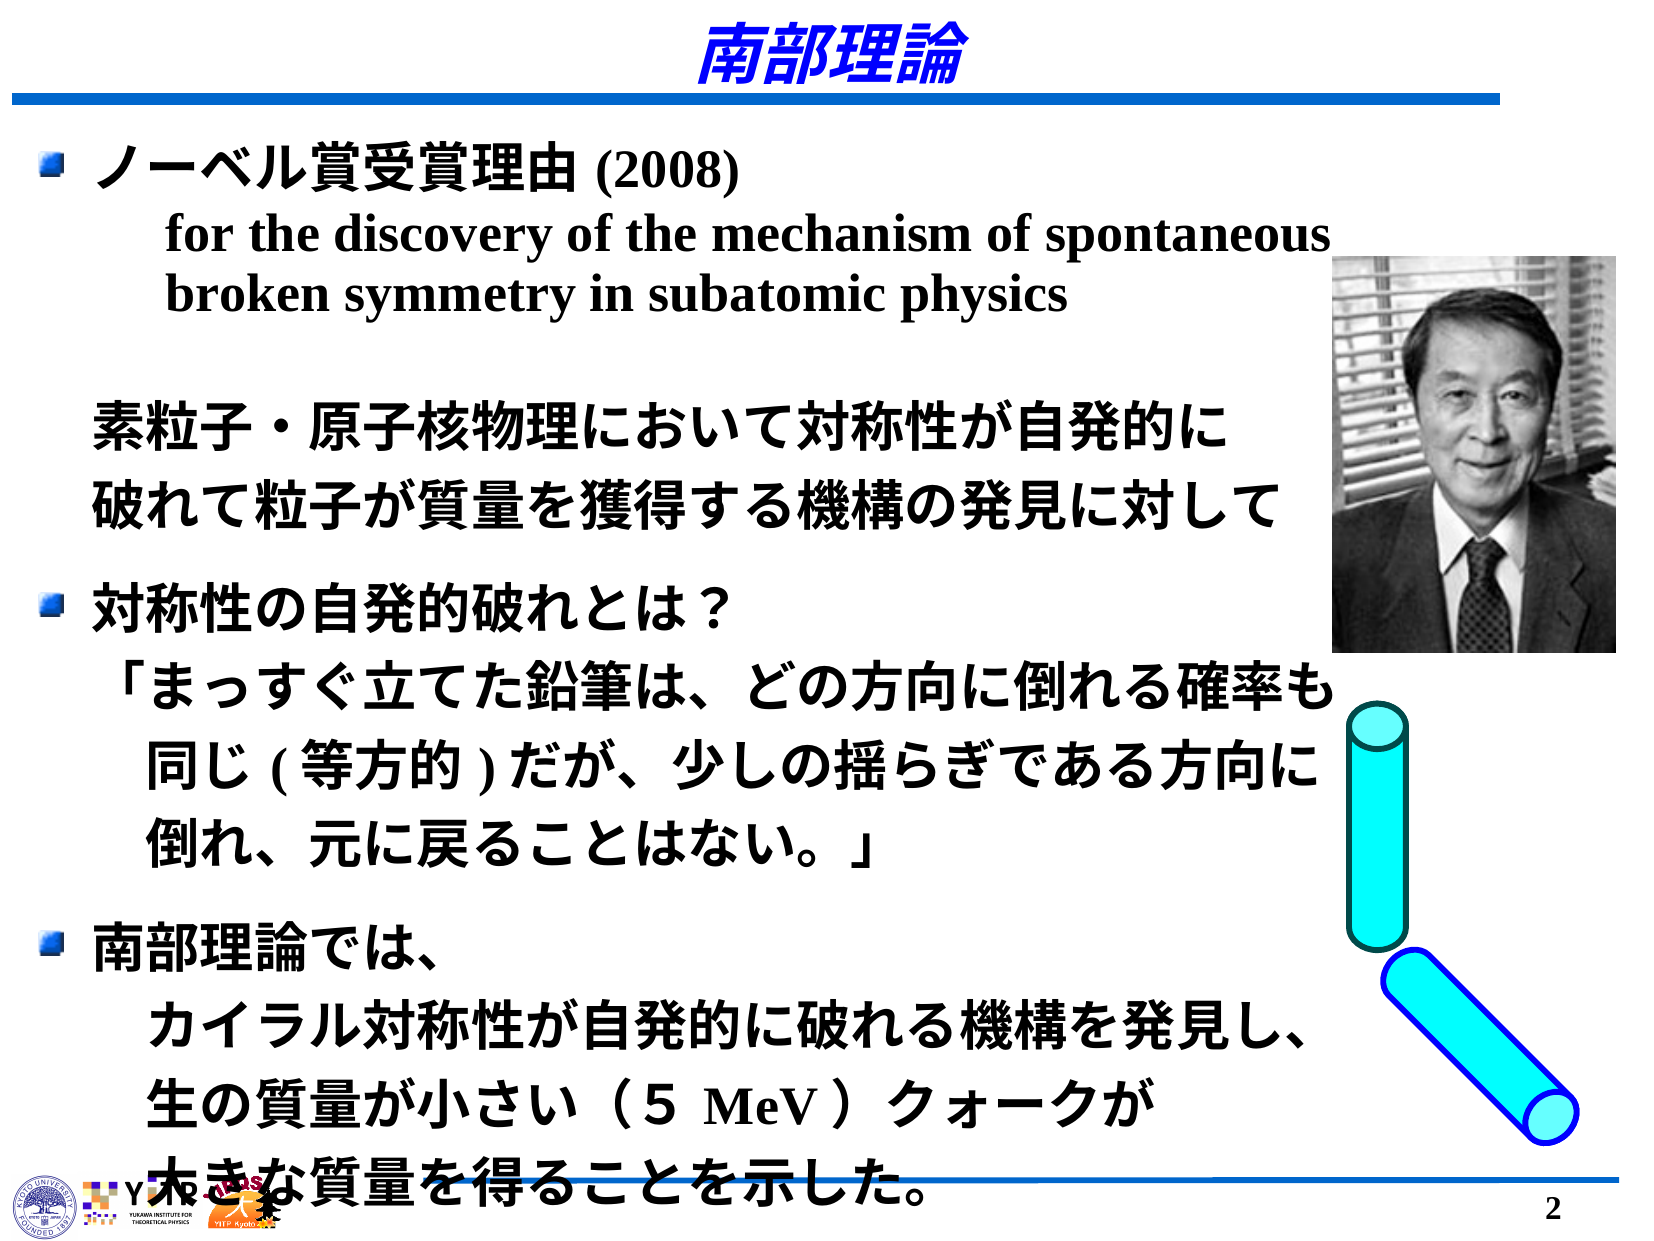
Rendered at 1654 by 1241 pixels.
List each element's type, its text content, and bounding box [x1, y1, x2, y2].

picture [1332, 256, 1616, 653]
list ノーベル賞受賞理由(2008) for the discovery of the mechanism of spontaneous broken symmetry in subatomic physics 素粒子・原子核物理において対称性が自発的に 破れて粒子が質量を獲得する機構の発見に対して 対称性の自発的破れとは？ 「まっすぐ立てた鉛筆は、どの方向に倒れる確率も 同じ(等方的)だが、少しの揺らぎである方向に 倒れ、元に戻ることはない。」 南部理論では、 カイラル対称性が自発的に破れる機構を発見し、 生の質量が小さい（５MeV）クォークが 大きな質量を得ることを示した。 [20, 124, 1621, 1137]
picture [11, 1170, 281, 1241]
text_box [1383, 949, 1569, 1135]
title 南部理論 [0, 0, 1654, 99]
text_box [1348, 727, 1406, 951]
